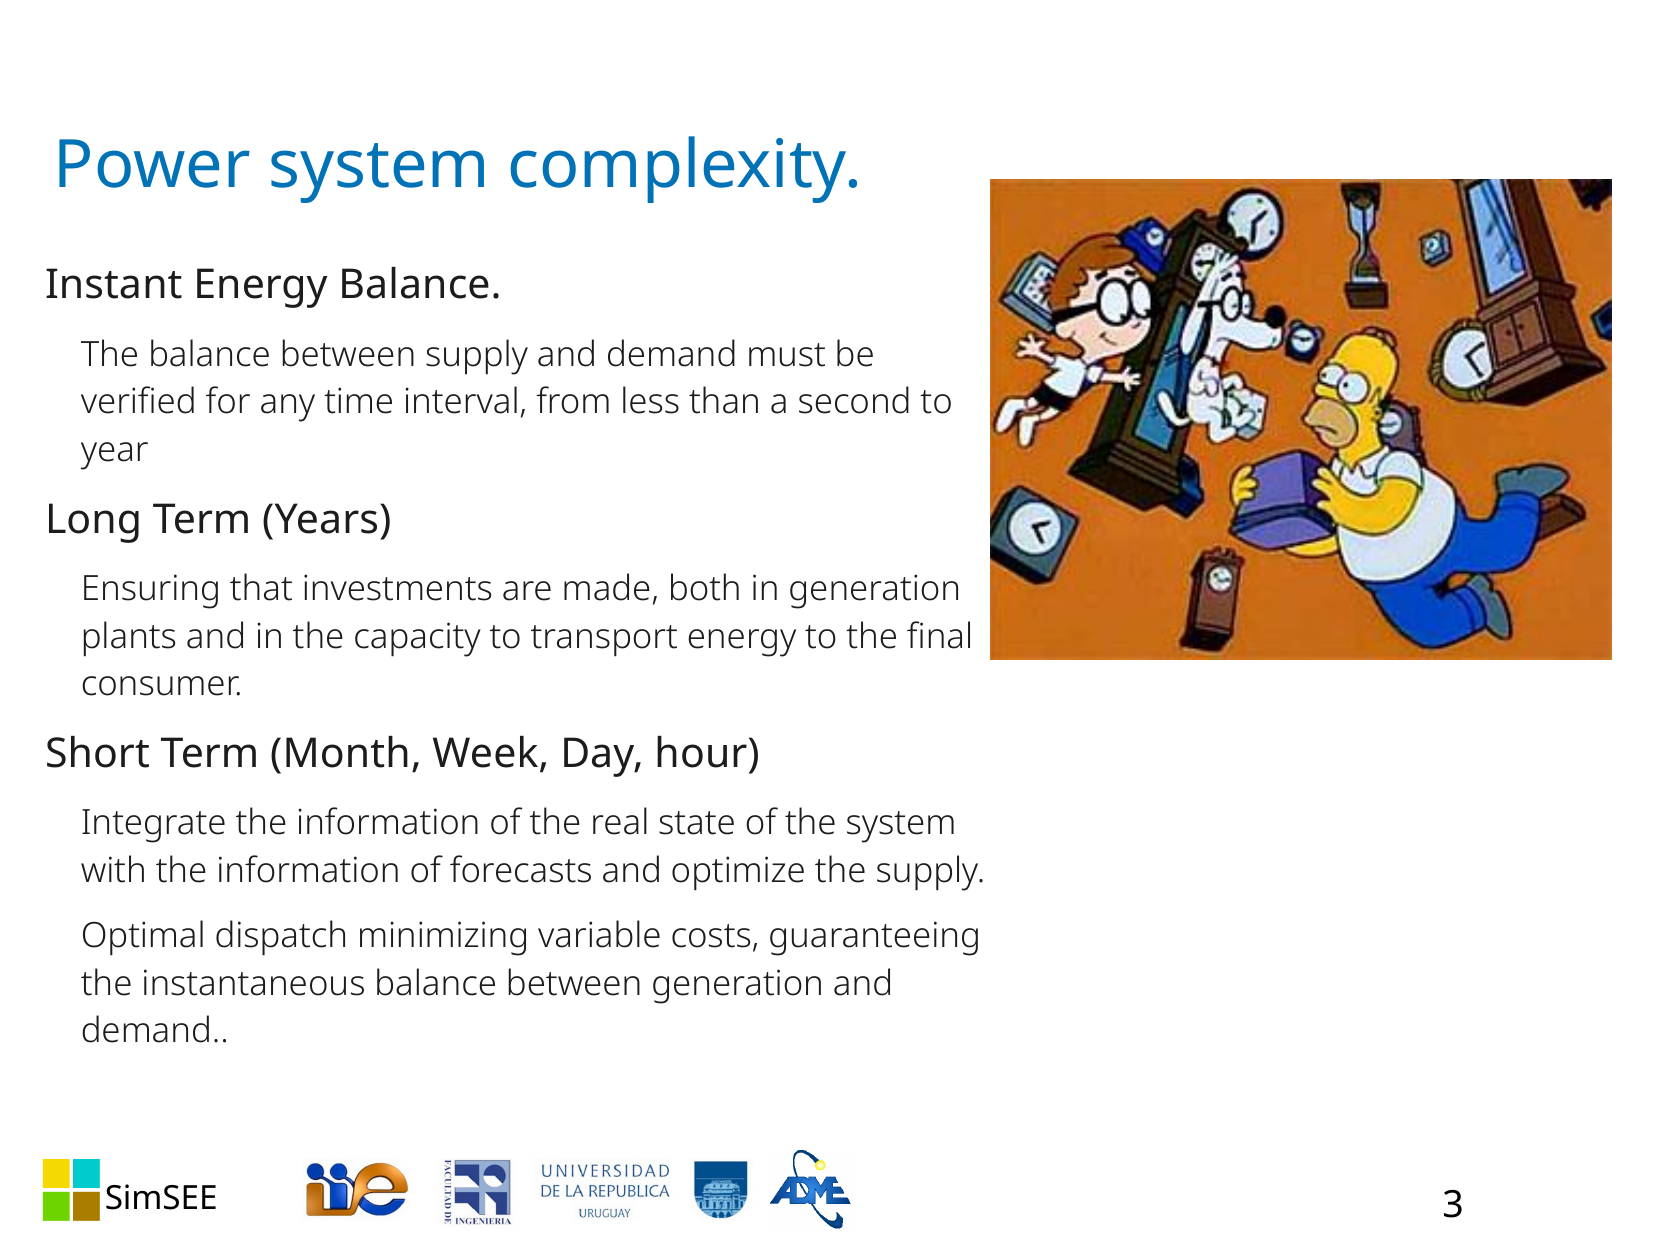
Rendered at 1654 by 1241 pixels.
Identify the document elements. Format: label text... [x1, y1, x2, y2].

picture [296, 1154, 753, 1229]
list Instant Energy Balance. The balance between supply and demand must be verified for any time interval, from less than a second to year Long Term (Years) Ensuring that investments are made, both in generation plants and in the capacity to transport energy to the final consumer. Short Term (Month, Week, Day, hour) Integrate the information of the real state of the system with the information of forecasts and optimize the supply. Optimal dispatch minimizing variable costs, guaranteeing the instantaneous balance between generation and demand.. [45, 255, 991, 1096]
picture [990, 179, 1612, 661]
picture [770, 1150, 853, 1230]
picture [41, 1157, 102, 1223]
title Power system complexity. [47, 58, 1460, 207]
